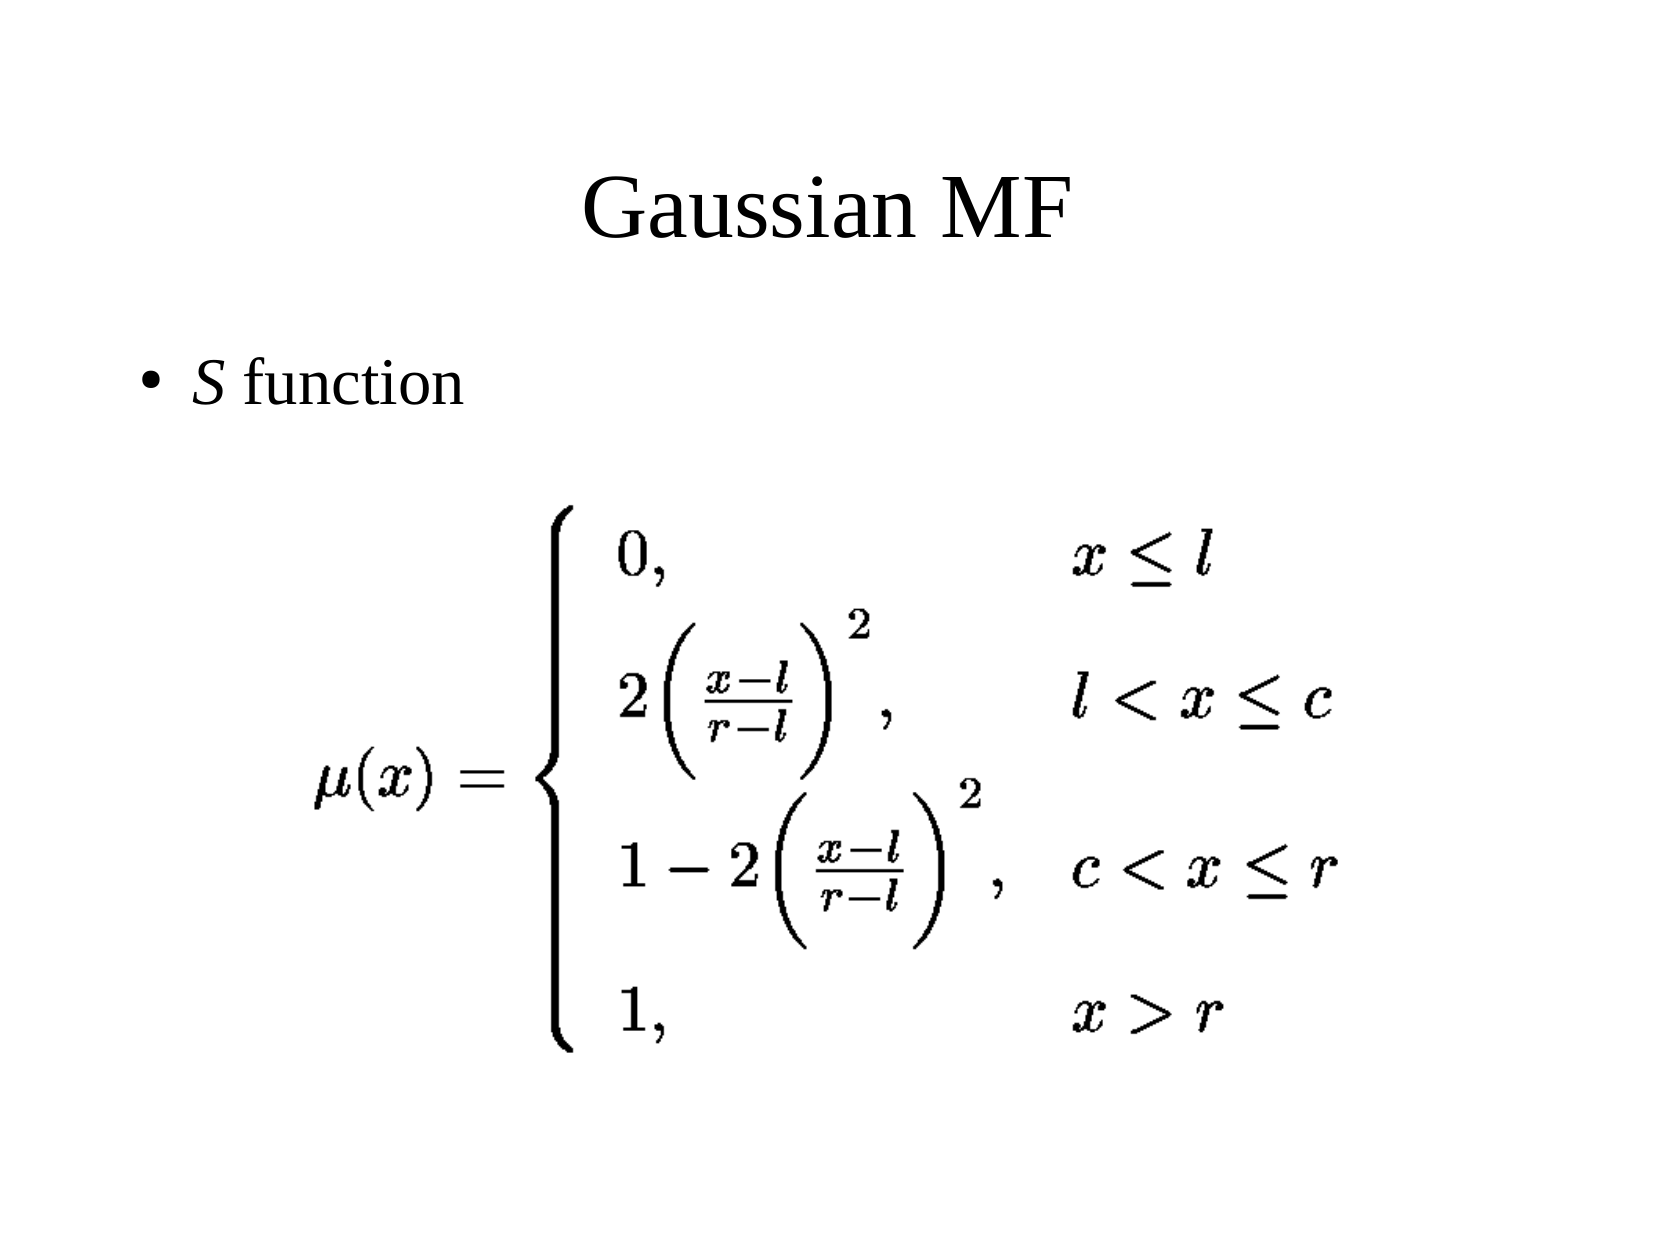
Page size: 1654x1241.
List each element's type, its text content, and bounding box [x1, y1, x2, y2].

chart [285, 460, 1383, 1098]
list S function [121, 344, 960, 456]
title Gaussian MF [121, 102, 1534, 311]
